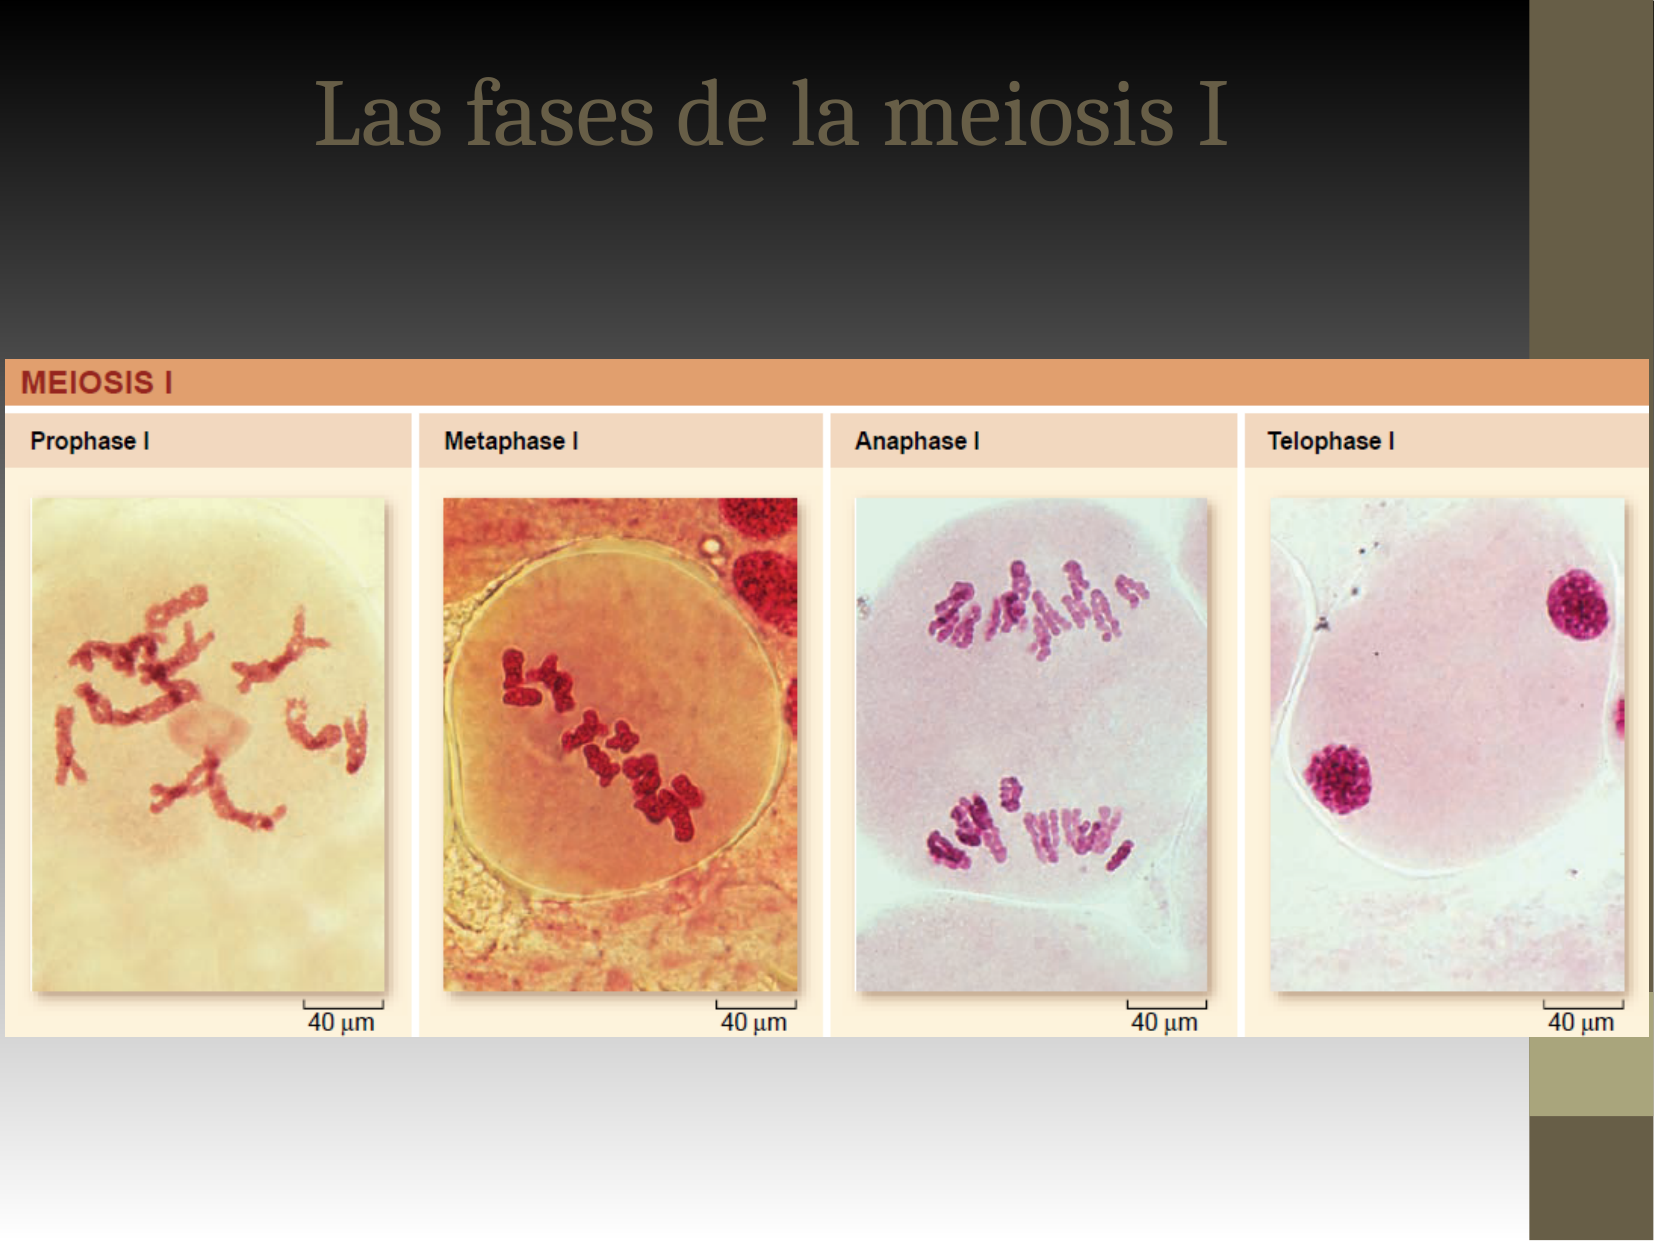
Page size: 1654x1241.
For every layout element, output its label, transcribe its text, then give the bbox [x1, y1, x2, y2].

title Las fases de la meiosis I [82, 49, 1461, 257]
picture [5, 359, 1649, 1037]
